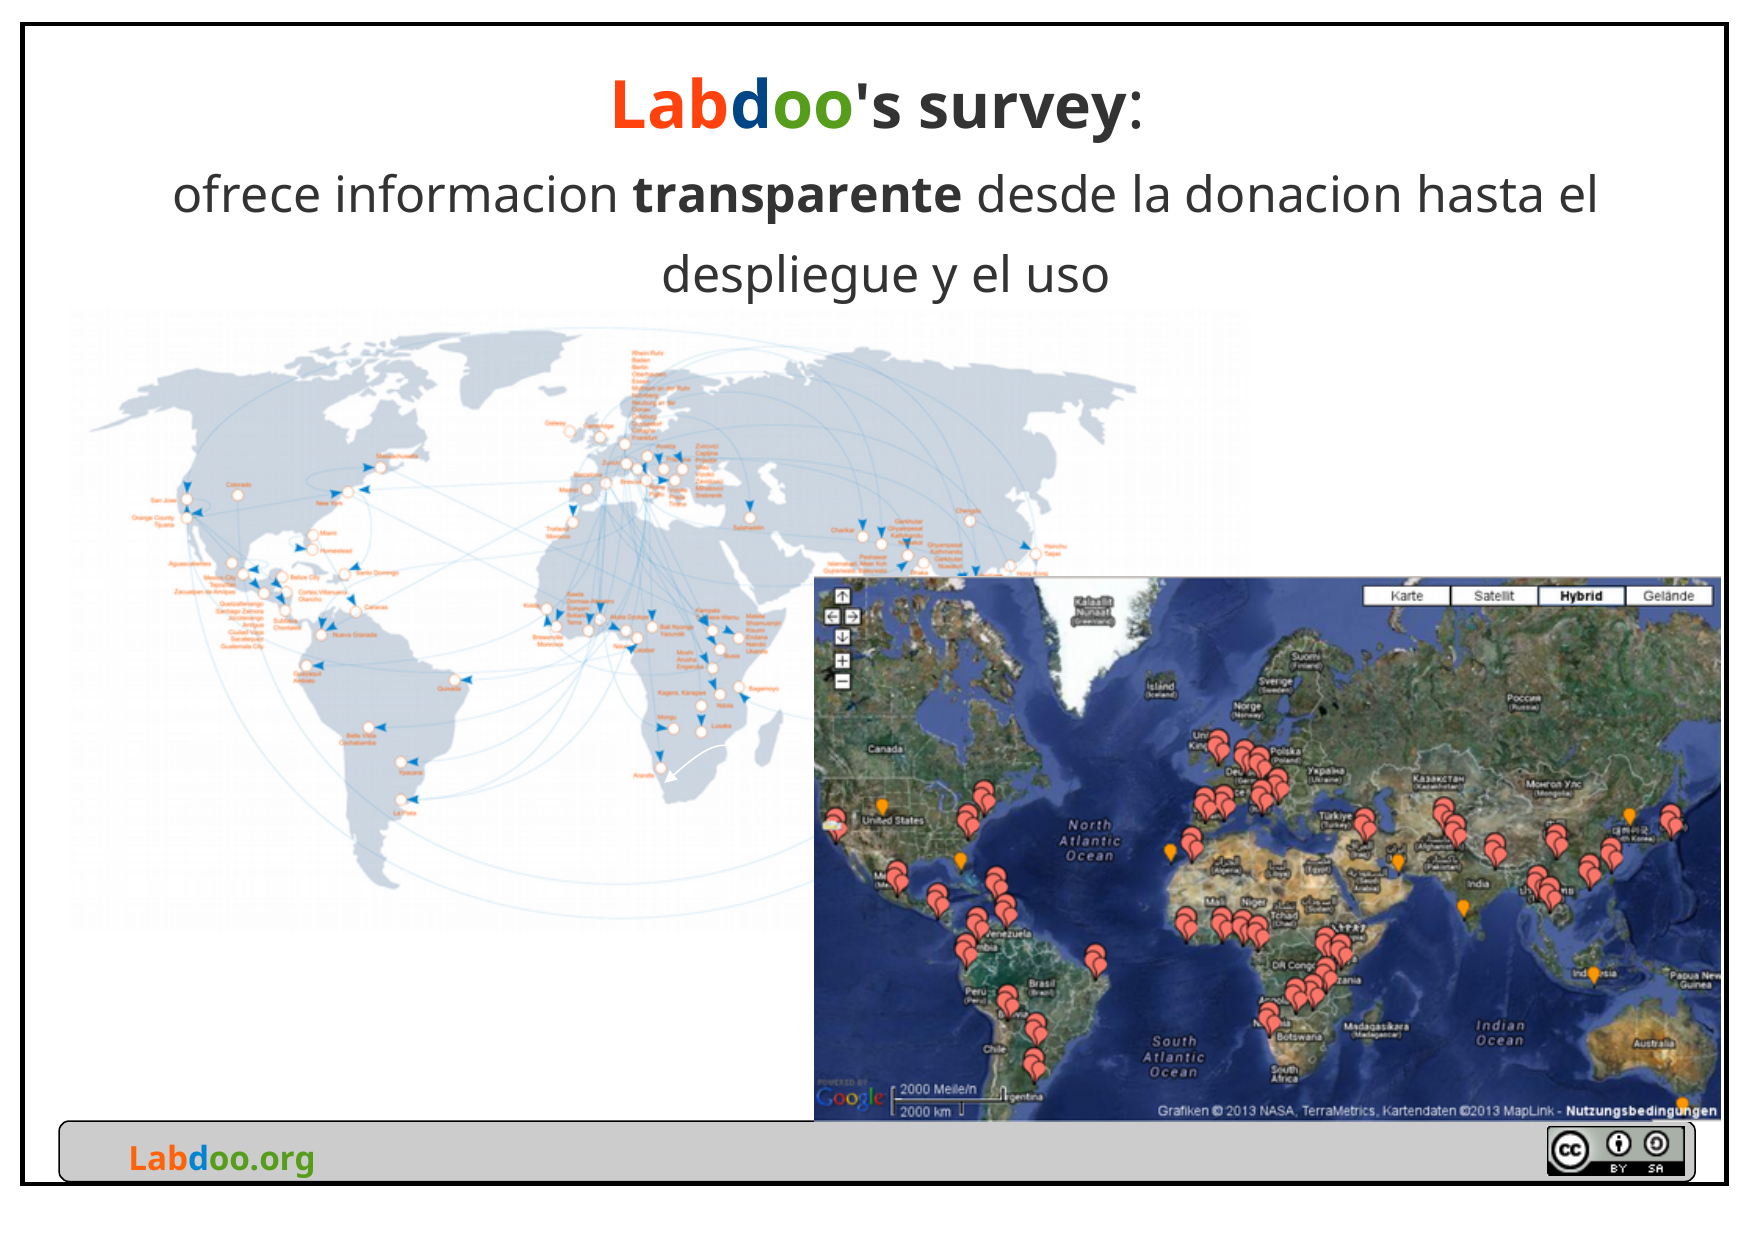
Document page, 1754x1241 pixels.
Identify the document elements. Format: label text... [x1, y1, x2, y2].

picture [70, 307, 1721, 1123]
title Labdoo's survey: ofrece informacion transparente desde la donacion hasta el despliegue y el uso [118, 6, 1654, 331]
picture [1547, 1126, 1685, 1176]
text_box Labdoo.org [113, 1115, 1191, 1194]
